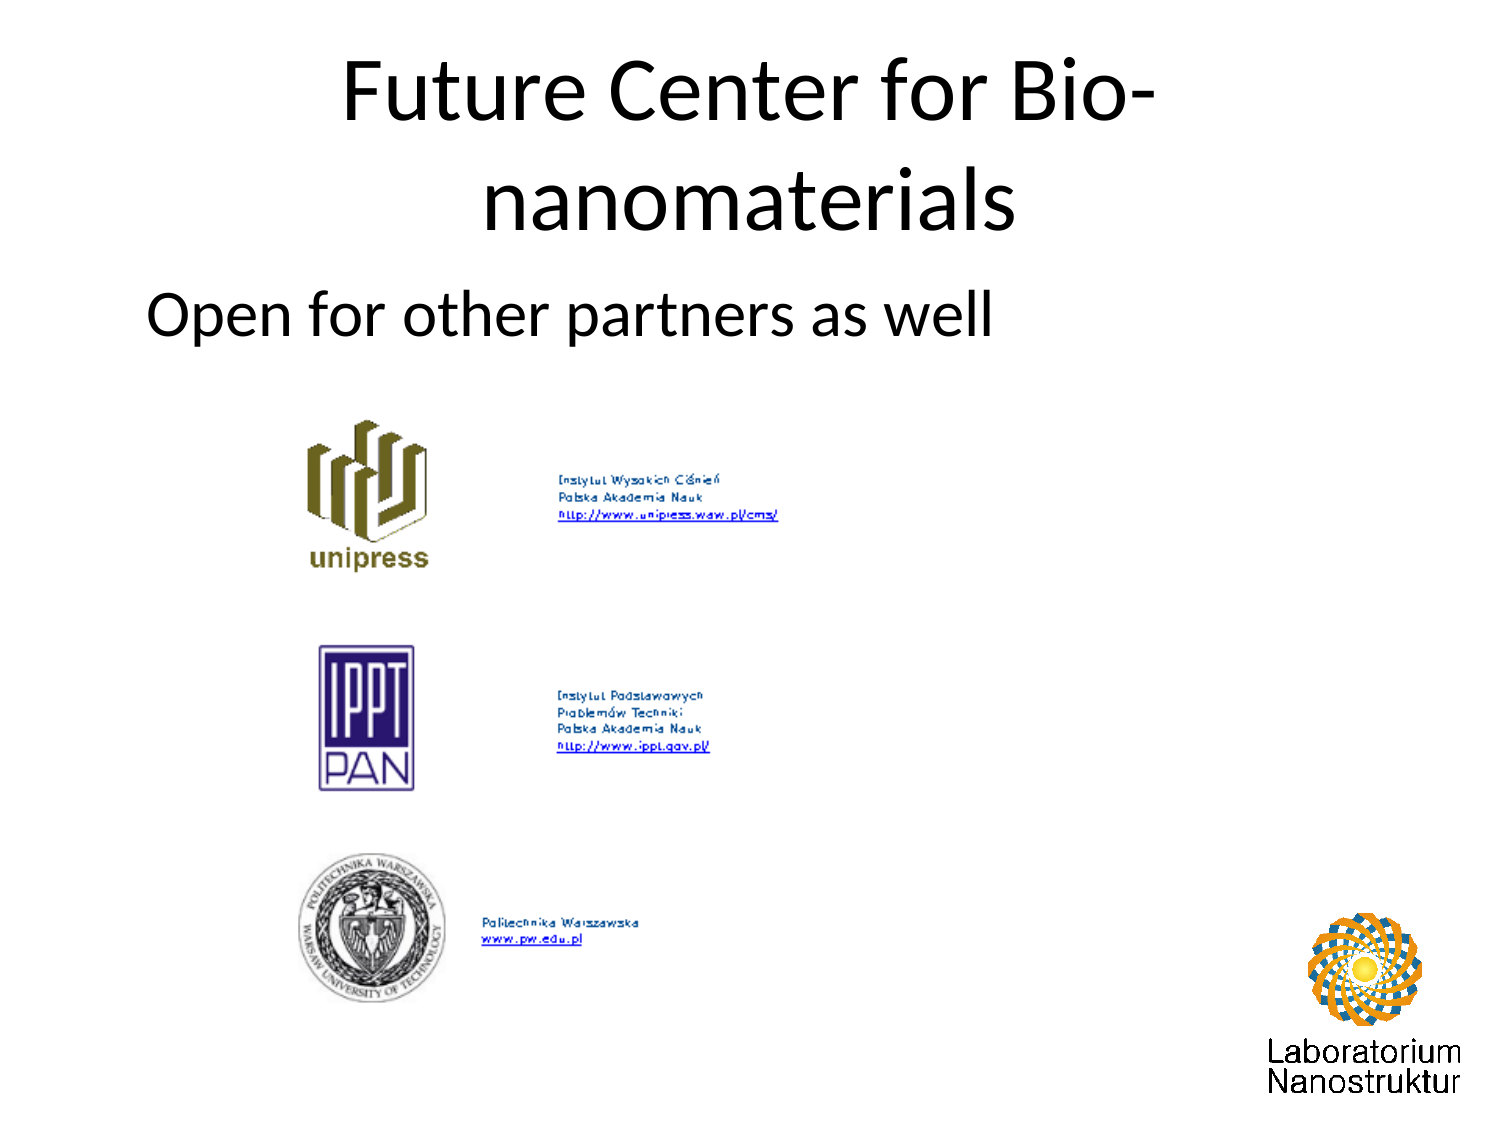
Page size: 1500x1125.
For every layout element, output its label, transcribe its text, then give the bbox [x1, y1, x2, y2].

picture [1269, 913, 1460, 1093]
list Open for other partners as well [75, 262, 1426, 1006]
picture [236, 397, 799, 585]
picture [247, 614, 798, 807]
title Future Center for Bio-nanomaterials [75, 20, 1426, 257]
picture [236, 819, 704, 1028]
